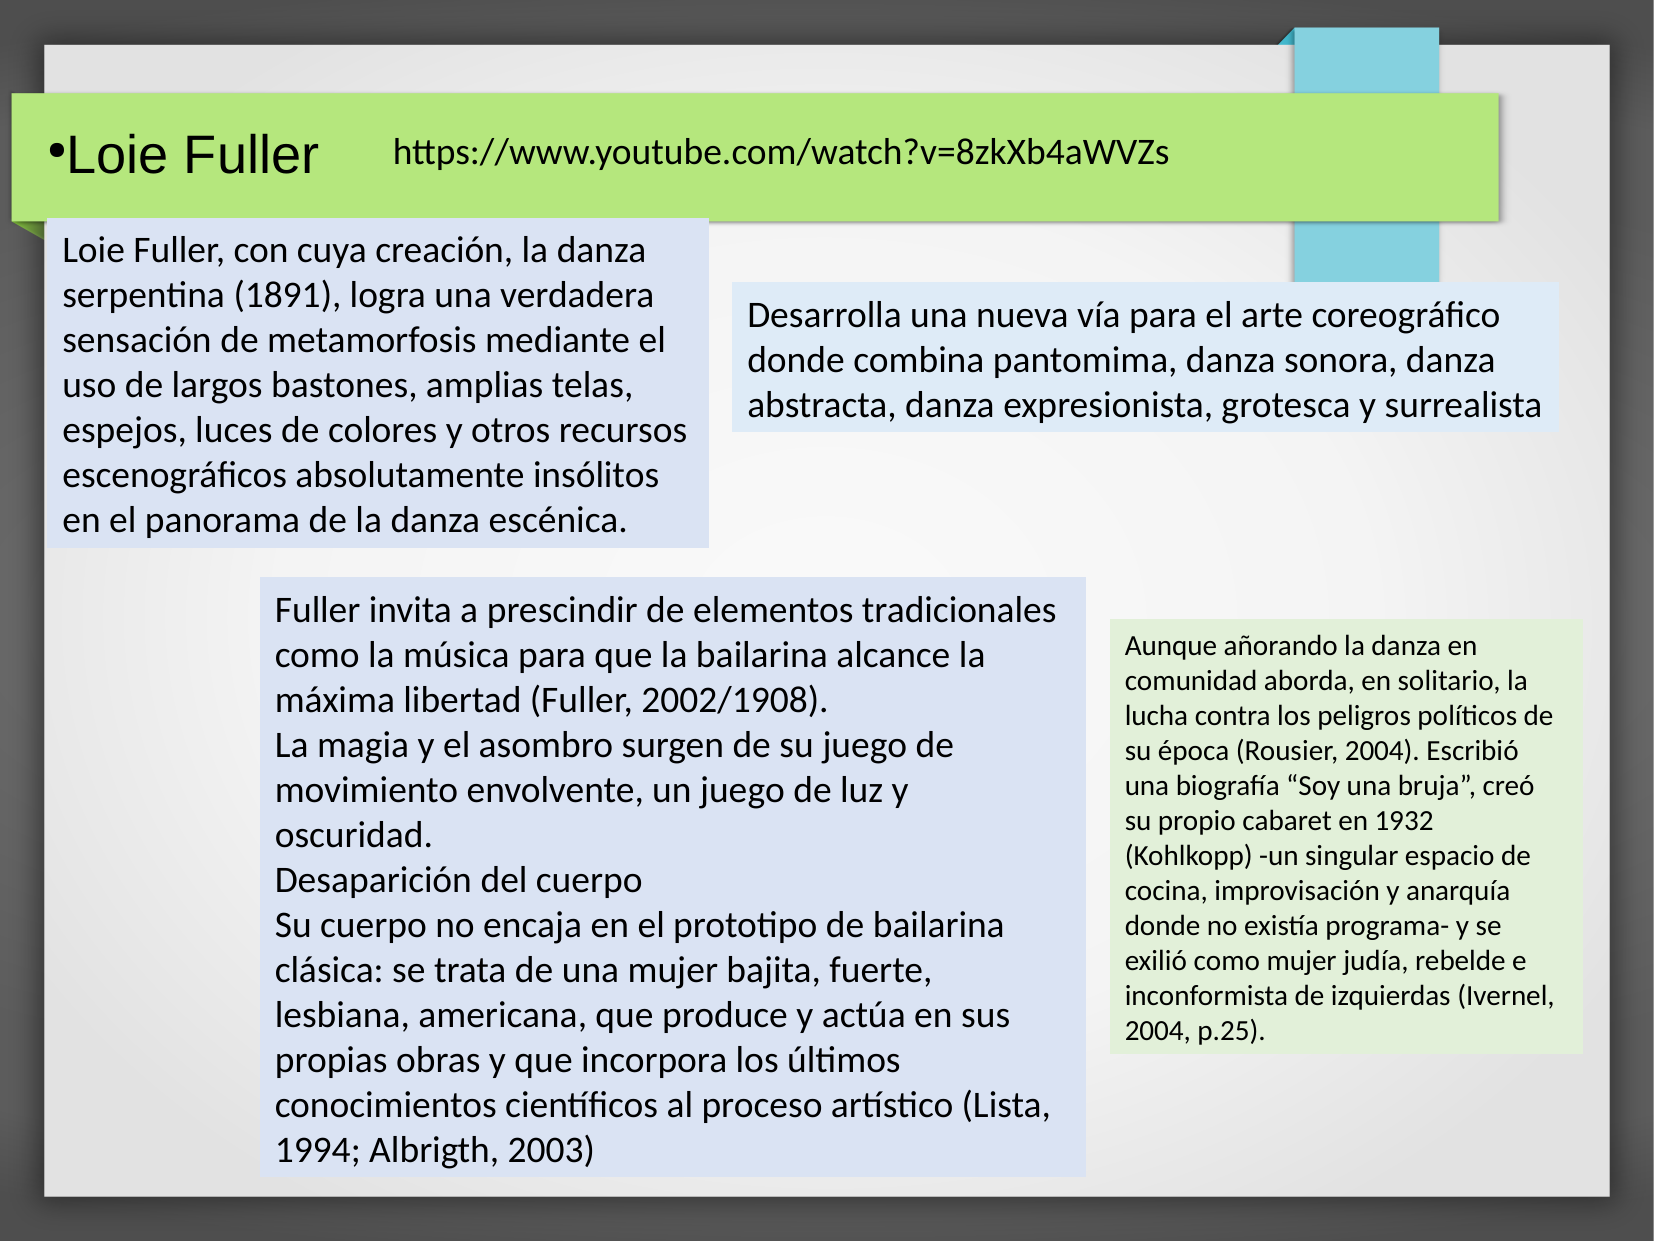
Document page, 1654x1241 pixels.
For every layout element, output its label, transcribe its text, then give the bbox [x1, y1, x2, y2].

text_box Loie Fuller, con cuya creación, la danza serpentina (1891), logra una verdadera sensación de metamorfosis mediante el uso de largos bastones, amplias telas, espejos, luces de colores y otros recursos escenográficos absolutamente insólitos en el panorama de la danza escénica. [47, 218, 709, 548]
text_box https://www.youtube.com/watch?v=8zkXb4aWVZs [378, 119, 1185, 224]
list Loie Fuller [47, 119, 1536, 839]
text_box Fuller invita a prescindir de elementos tradicionales como la música para que la bailarina alcance la máxima libertad (Fuller, 2002/1908). La magia y el asombro surgen de su juego de movimiento envolvente, un juego de luz y oscuridad. Desaparición del cuerpo Su cuerpo no encaja en el prototipo de bailarina clásica: se trata de una mujer bajita, fuerte, lesbiana, americana, que produce y actúa en sus propias obras y que incorpora los últimos conocimientos científicos al proceso artístico (Lista, 1994; Albrigth, 2003) [260, 577, 1086, 1177]
text_box Desarrolla una nueva vía para el arte coreográfico donde combina pantomima, danza sonora, danza abstracta, danza expresionista, grotesca y surrealista [732, 282, 1559, 432]
list Loie Fuller [47, 119, 378, 218]
text_box Aunque añorando la danza en comunidad aborda, en solitario, la lucha contra los peligros políticos de su época (Rousier, 2004). Escribió una biografía “Soy una bruja”, creó su propio cabaret en 1932 (Kohlkopp) -un singular espacio de cocina, improvisación y anarquía donde no existía programa- y se exilió como mujer judía, rebelde e inconformista de izquierdas (Ivernel, 2004, p.25). [1110, 619, 1583, 1054]
